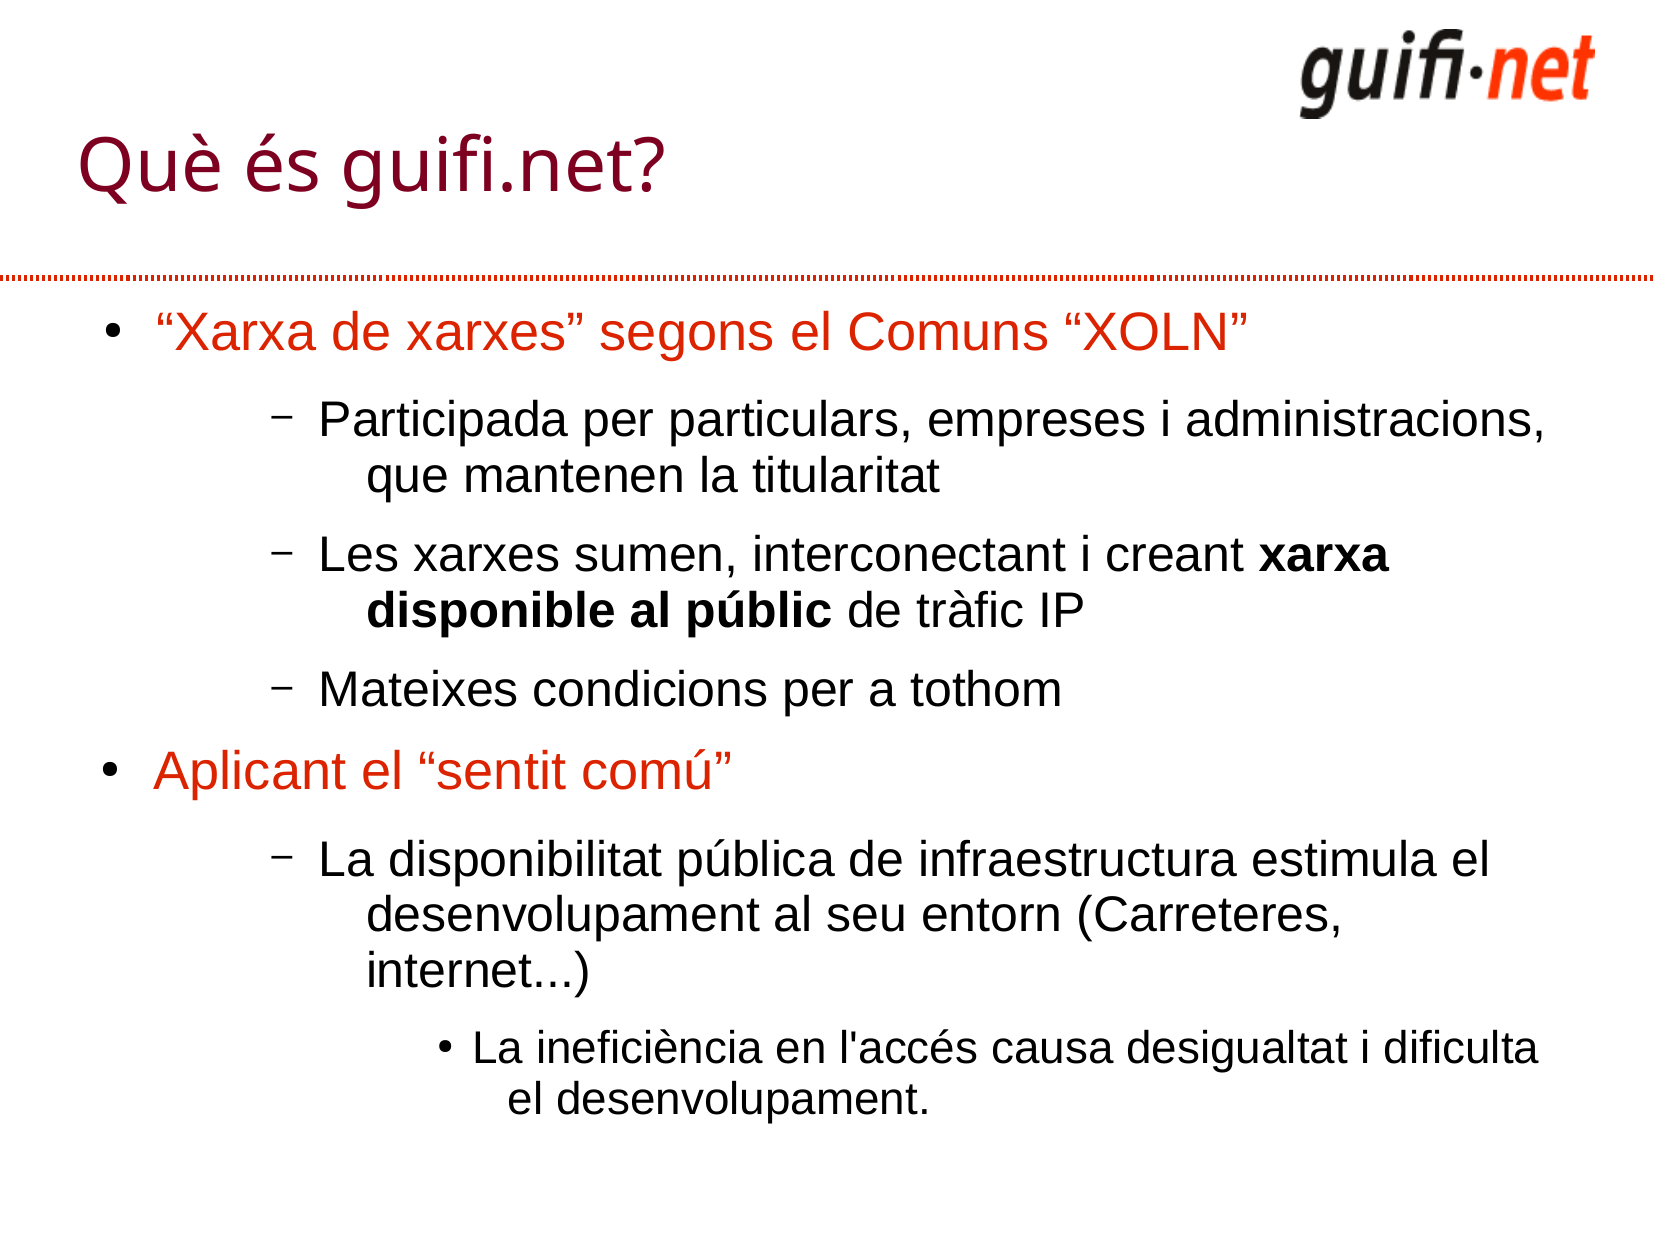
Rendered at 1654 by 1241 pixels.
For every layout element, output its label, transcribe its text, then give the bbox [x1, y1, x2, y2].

list “Xarxa de xarxes” segons el Comuns “XOLN” Participada per particulars, empreses i administracions, que mantenen la titularitat Les xarxes sumen, interconectant i creant xarxa disponible al públic de tràfic IP Mateixes condicions per a tothom Aplicant el “sentit comú” La disponibilitat pública de infraestructura estimula el desenvolupament al seu entorn (Carreteres, internet...) La ineficiència en l'accés causa desigualtat i dificulta el desenvolupament. [82, 301, 1571, 1203]
picture [1299, 29, 1595, 119]
title Què és guifi.net? [76, 59, 1093, 267]
